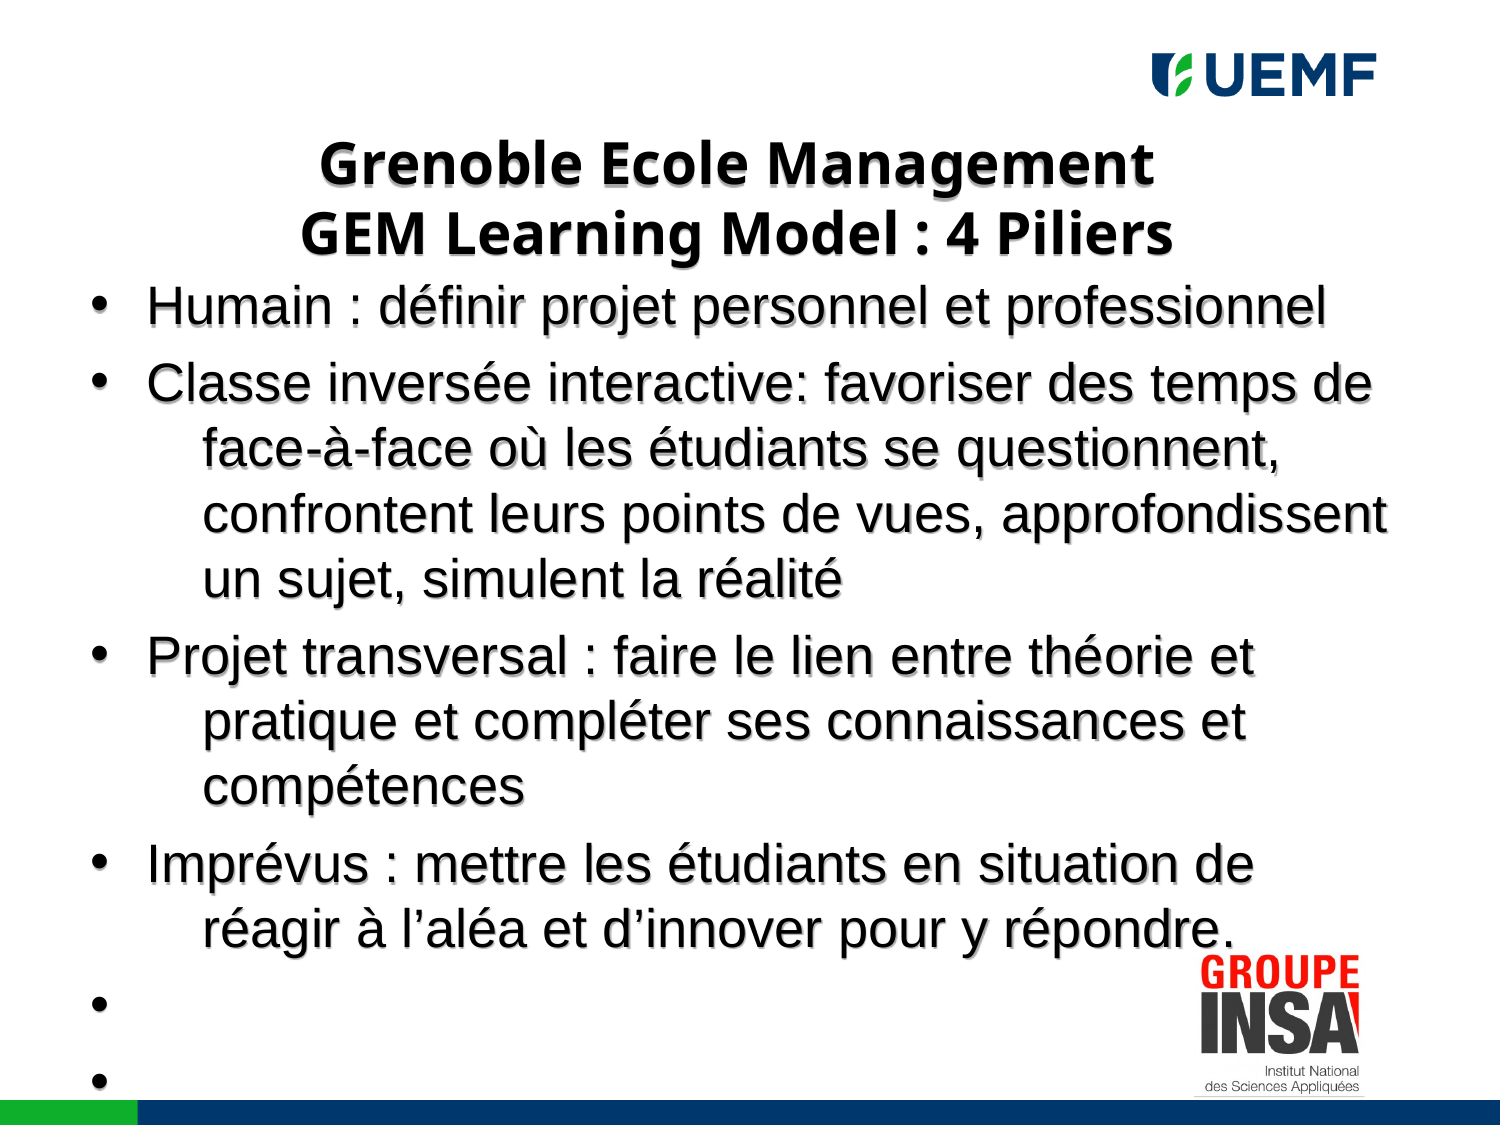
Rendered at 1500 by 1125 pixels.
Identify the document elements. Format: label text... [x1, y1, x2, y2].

list Humain : définir projet personnel et professionnel Classe inversée interactive: favoriser des temps de face-à-face où les étudiants se questionnent, confrontent leurs points de vues, approfondissent un sujet, simulent la réalité Projet transversal : faire le lien entre théorie et pratique et compléter ses connaissances et compétences Imprévus : mettre les étudiants en situation de réagir à l’aléa et d’innover pour y répondre. [75, 262, 1426, 1005]
title Grenoble Ecole Management GEM Learning Model : 4 Piliers [62, 102, 1413, 291]
